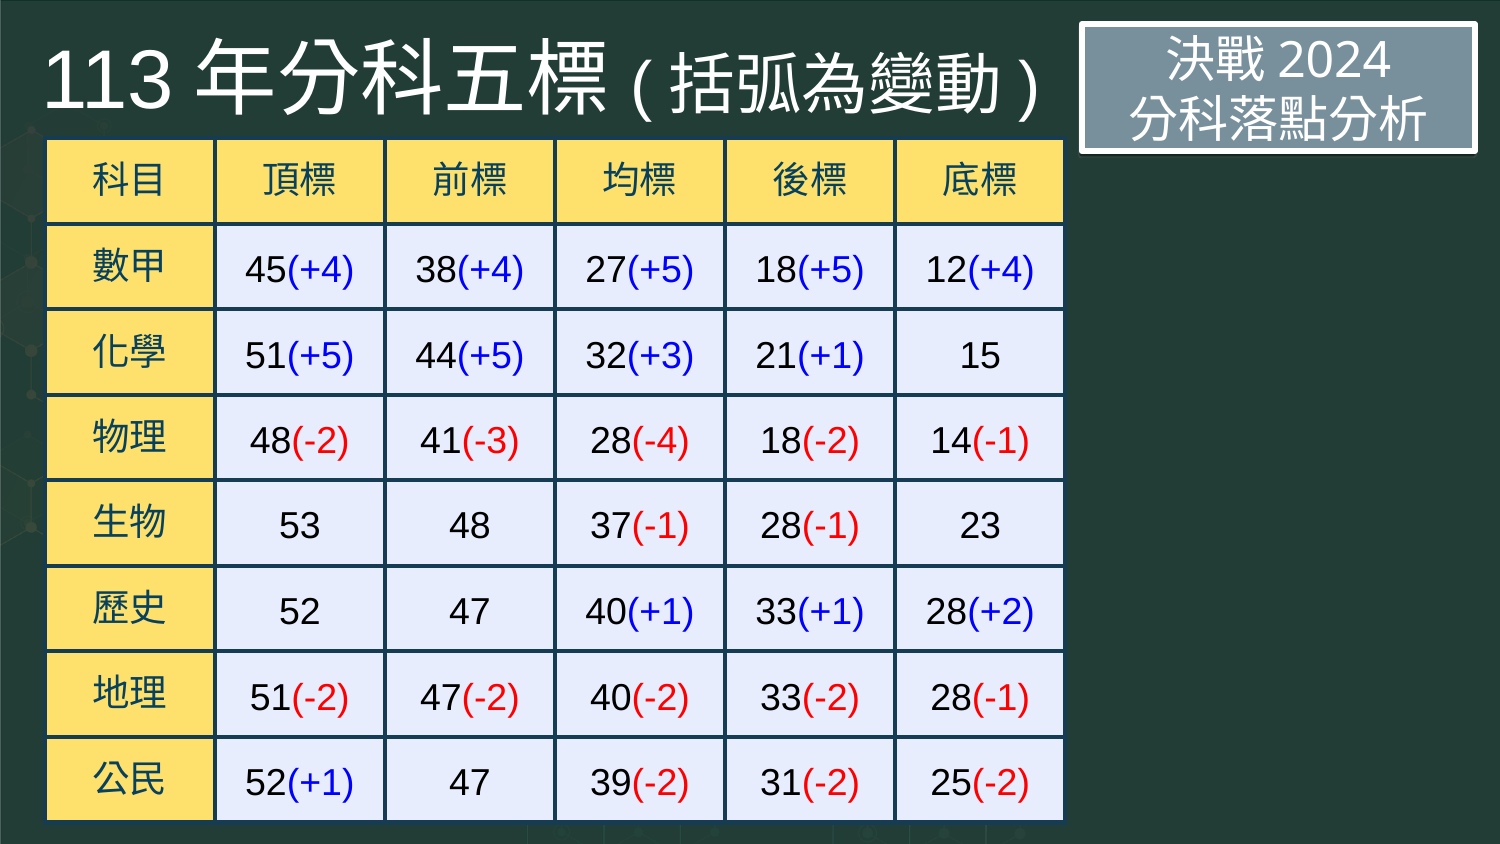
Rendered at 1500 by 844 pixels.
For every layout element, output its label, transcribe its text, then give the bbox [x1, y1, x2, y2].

table_cell 公民 [47, 739, 213, 820]
table_cell 47(-2) [387, 653, 553, 735]
table_cell 47 [387, 739, 553, 820]
table_cell 47 [387, 568, 553, 649]
table_header 後標 [727, 140, 893, 222]
table_cell 25(-2) [897, 739, 1063, 820]
table_cell 38(+4) [387, 226, 553, 307]
table_cell 23 [897, 482, 1063, 564]
table_cell 28(-1) [727, 482, 893, 564]
table_cell 18(-2) [727, 397, 893, 478]
table_cell 數甲 [47, 226, 213, 307]
text_box 決戰2024 分科落點分析 [1081, 24, 1475, 151]
table_cell 33(+1) [727, 568, 893, 649]
table_cell 45(+4) [217, 226, 383, 307]
table_cell 48 [387, 482, 553, 564]
title 113年分科五標(括弧為變動) [26, 10, 1424, 153]
table_cell 28(+2) [897, 568, 1063, 649]
table_header 頂標 [217, 140, 383, 222]
table_header 底標 [897, 140, 1063, 222]
table_cell 21(+1) [727, 311, 893, 393]
table_cell 53 [217, 482, 383, 564]
table_cell 52 [217, 568, 383, 649]
table_header 前標 [387, 140, 553, 222]
table_cell 歷史 [47, 568, 213, 649]
table_cell 15 [897, 311, 1063, 393]
table_cell 48(-2) [217, 397, 383, 478]
table_cell 18(+5) [727, 226, 893, 307]
table_cell 40(-2) [557, 653, 723, 735]
table_cell 51(+5) [217, 311, 383, 393]
table_cell 地理 [47, 653, 213, 735]
table_cell 39(-2) [557, 739, 723, 820]
table_cell 28(-4) [557, 397, 723, 478]
table_cell 32(+3) [557, 311, 723, 393]
table_header 均標 [557, 140, 723, 222]
table_cell 40(+1) [557, 568, 723, 649]
table_cell 化學 [47, 311, 213, 393]
table_cell 33(-2) [727, 653, 893, 735]
table_cell 44(+5) [387, 311, 553, 393]
table_cell 31(-2) [727, 739, 893, 820]
table_cell 37(-1) [557, 482, 723, 564]
picture [0, 0, 1500, 844]
table_cell 12(+4) [897, 226, 1063, 307]
table_cell 14(-1) [897, 397, 1063, 478]
table_cell 41(-3) [387, 397, 553, 478]
table_header 科目 [47, 140, 213, 222]
table_cell 生物 [47, 482, 213, 564]
table_cell 28(-1) [897, 653, 1063, 735]
table_cell 27(+5) [557, 226, 723, 307]
table_cell 51(-2) [217, 653, 383, 735]
table_cell 物理 [47, 397, 213, 478]
table_cell 52(+1) [217, 739, 383, 820]
